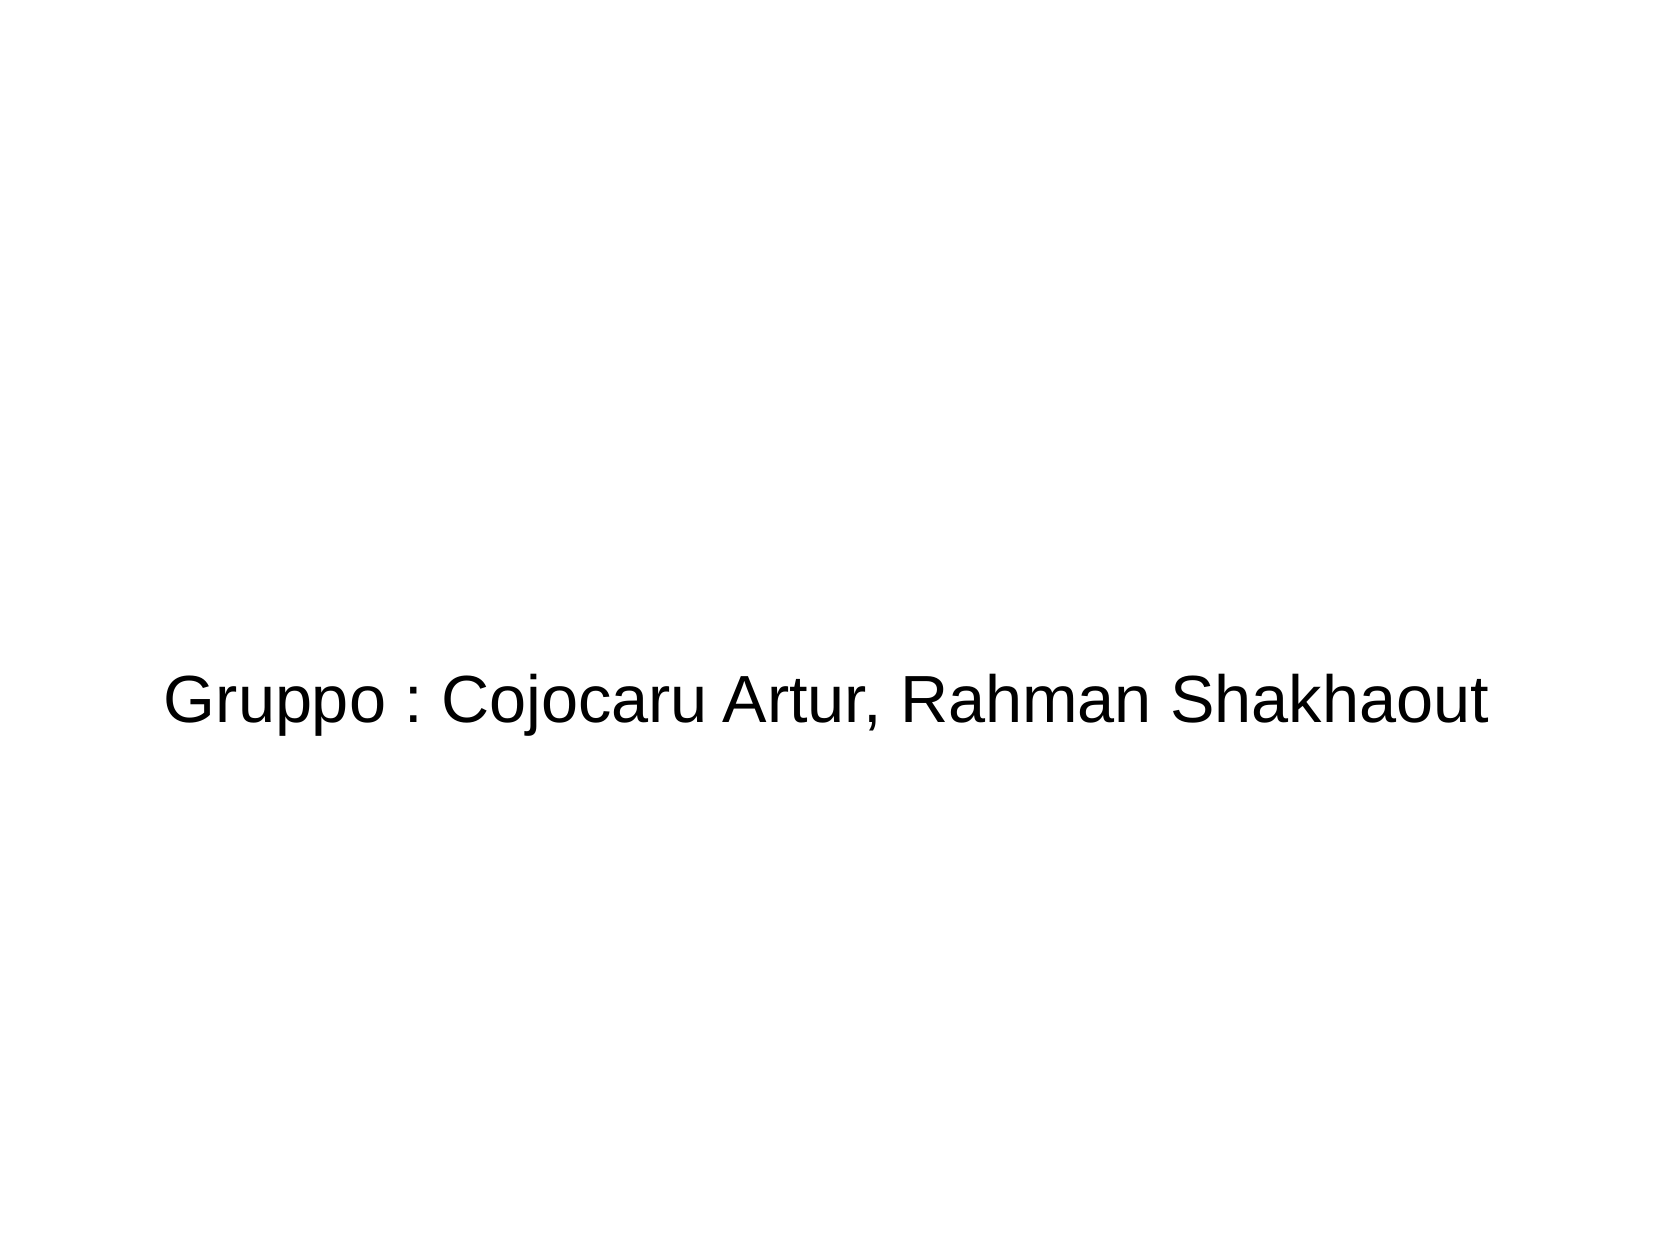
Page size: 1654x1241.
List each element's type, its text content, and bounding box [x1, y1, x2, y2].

subtitle Gruppo : Cojocaru Artur, Rahman Shakhaout [82, 290, 1571, 1109]
